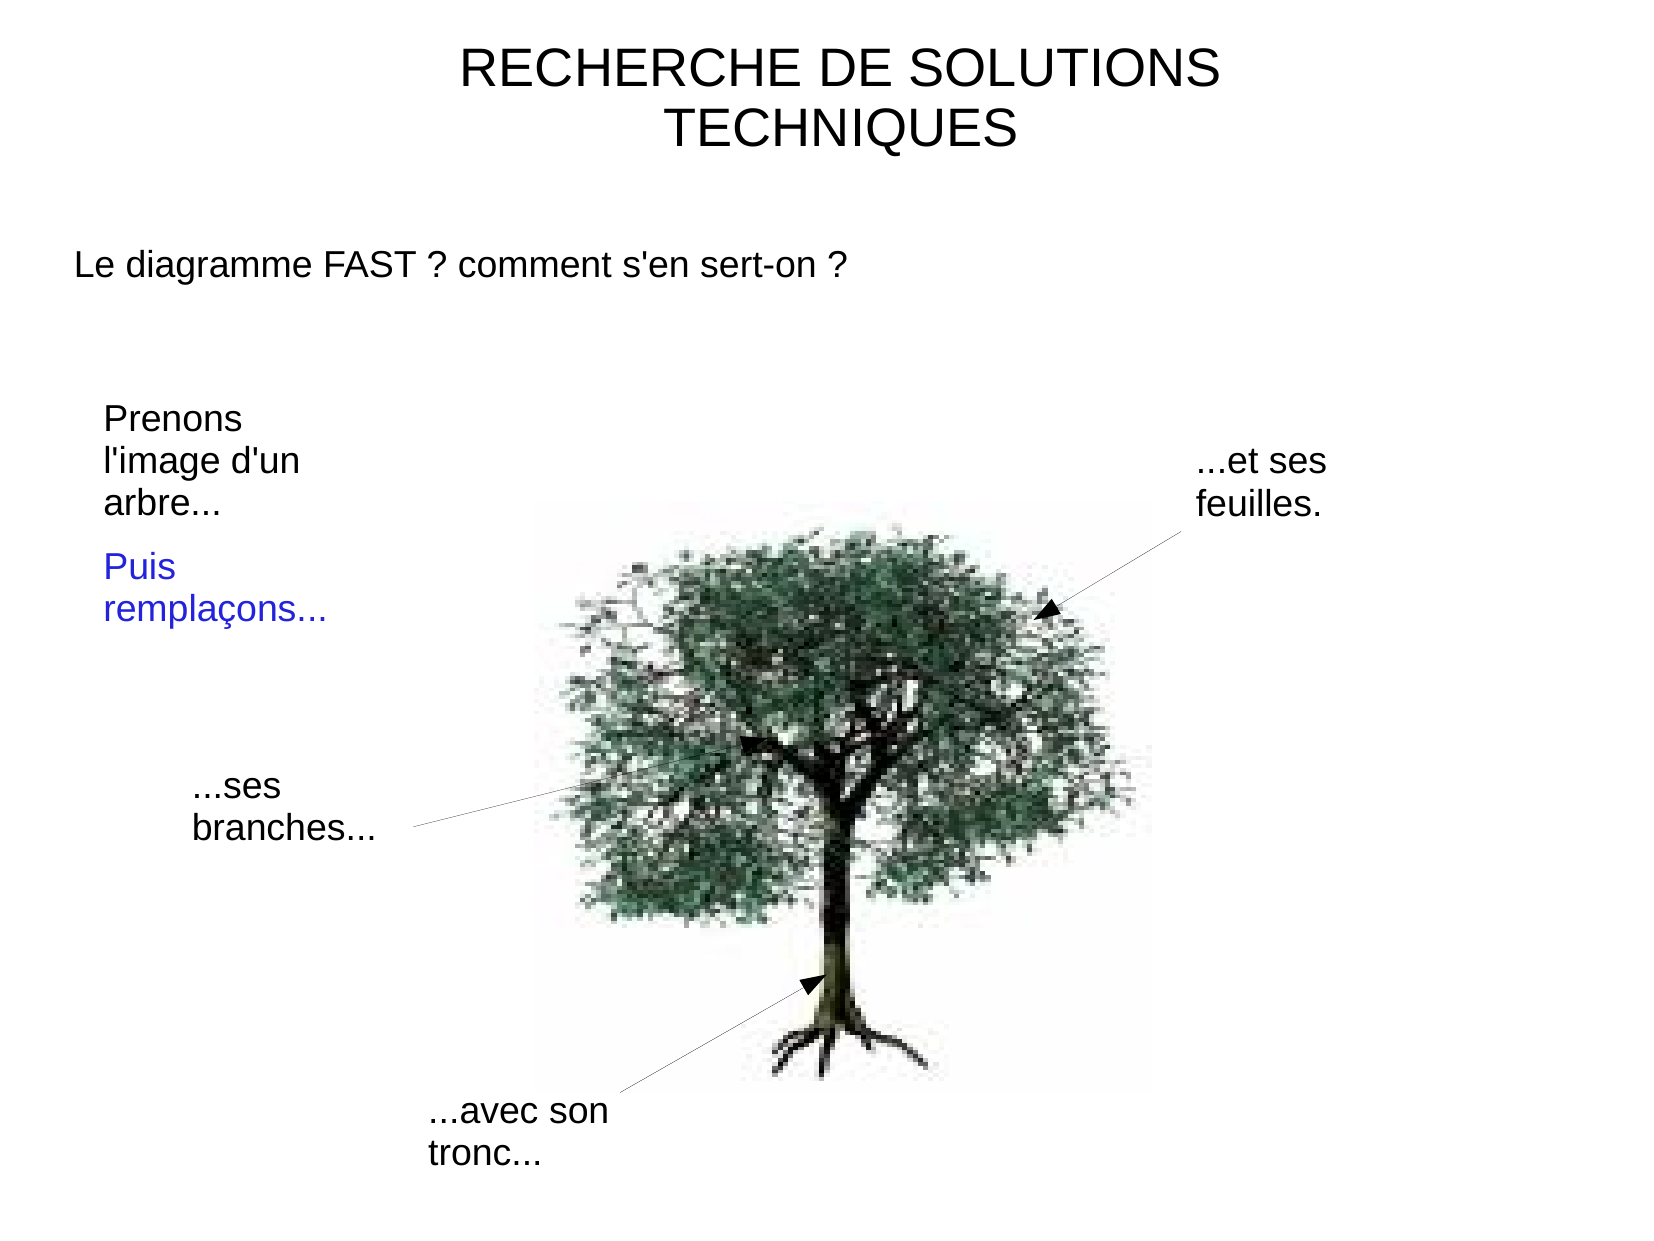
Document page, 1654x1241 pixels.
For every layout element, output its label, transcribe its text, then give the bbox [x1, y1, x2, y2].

text_box Le diagramme FAST ? comment s'en sert-on ? [59, 236, 1241, 294]
text_box Puis remplaçons... [88, 538, 384, 638]
text_box ...et ses feuilles. [1181, 432, 1477, 532]
text_box RECHERCHE DE SOLUTIONS TECHNIQUES [265, 29, 1418, 166]
text_box Prenons l'image d'un arbre... [88, 390, 384, 532]
text_box ...avec son tronc... [413, 1082, 709, 1182]
picture [534, 501, 1152, 1093]
text_box ...ses branches... [177, 757, 473, 857]
